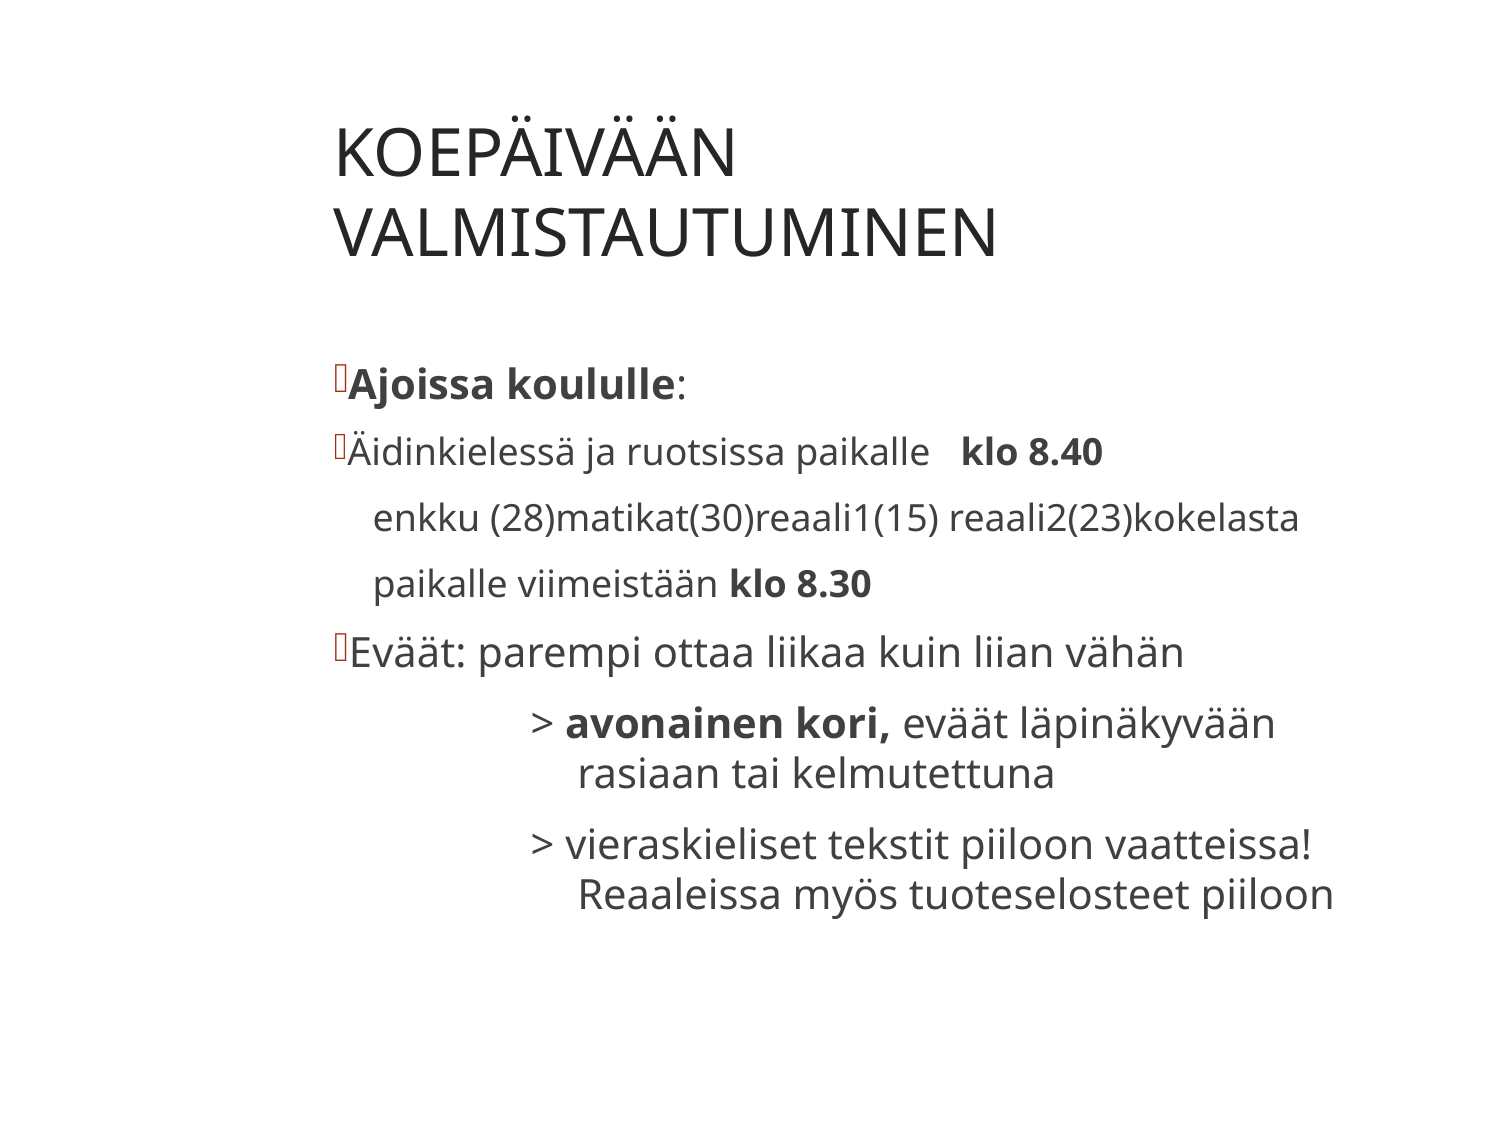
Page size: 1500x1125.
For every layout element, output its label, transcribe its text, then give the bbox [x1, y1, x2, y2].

title KOEPÄIVÄÄN VALMISTAUTUMINEN [318, 102, 1400, 313]
list Ajoissa koululle: Äidinkielessä ja ruotsissa paikalle klo 8.40 enkku (28)matikat(30)reaali1(15) reaali2(23)kokelasta paikalle viimeistään klo 8.30 Eväät: parempi ottaa liikaa kuin liian vähän > avonainen kori, eväät läpinäkyvään rasiaan tai kelmutettuna > vieraskieliset tekstit piiloon vaatteissa! Reaaleissa myös tuoteselosteet piiloon [318, 349, 1400, 970]
